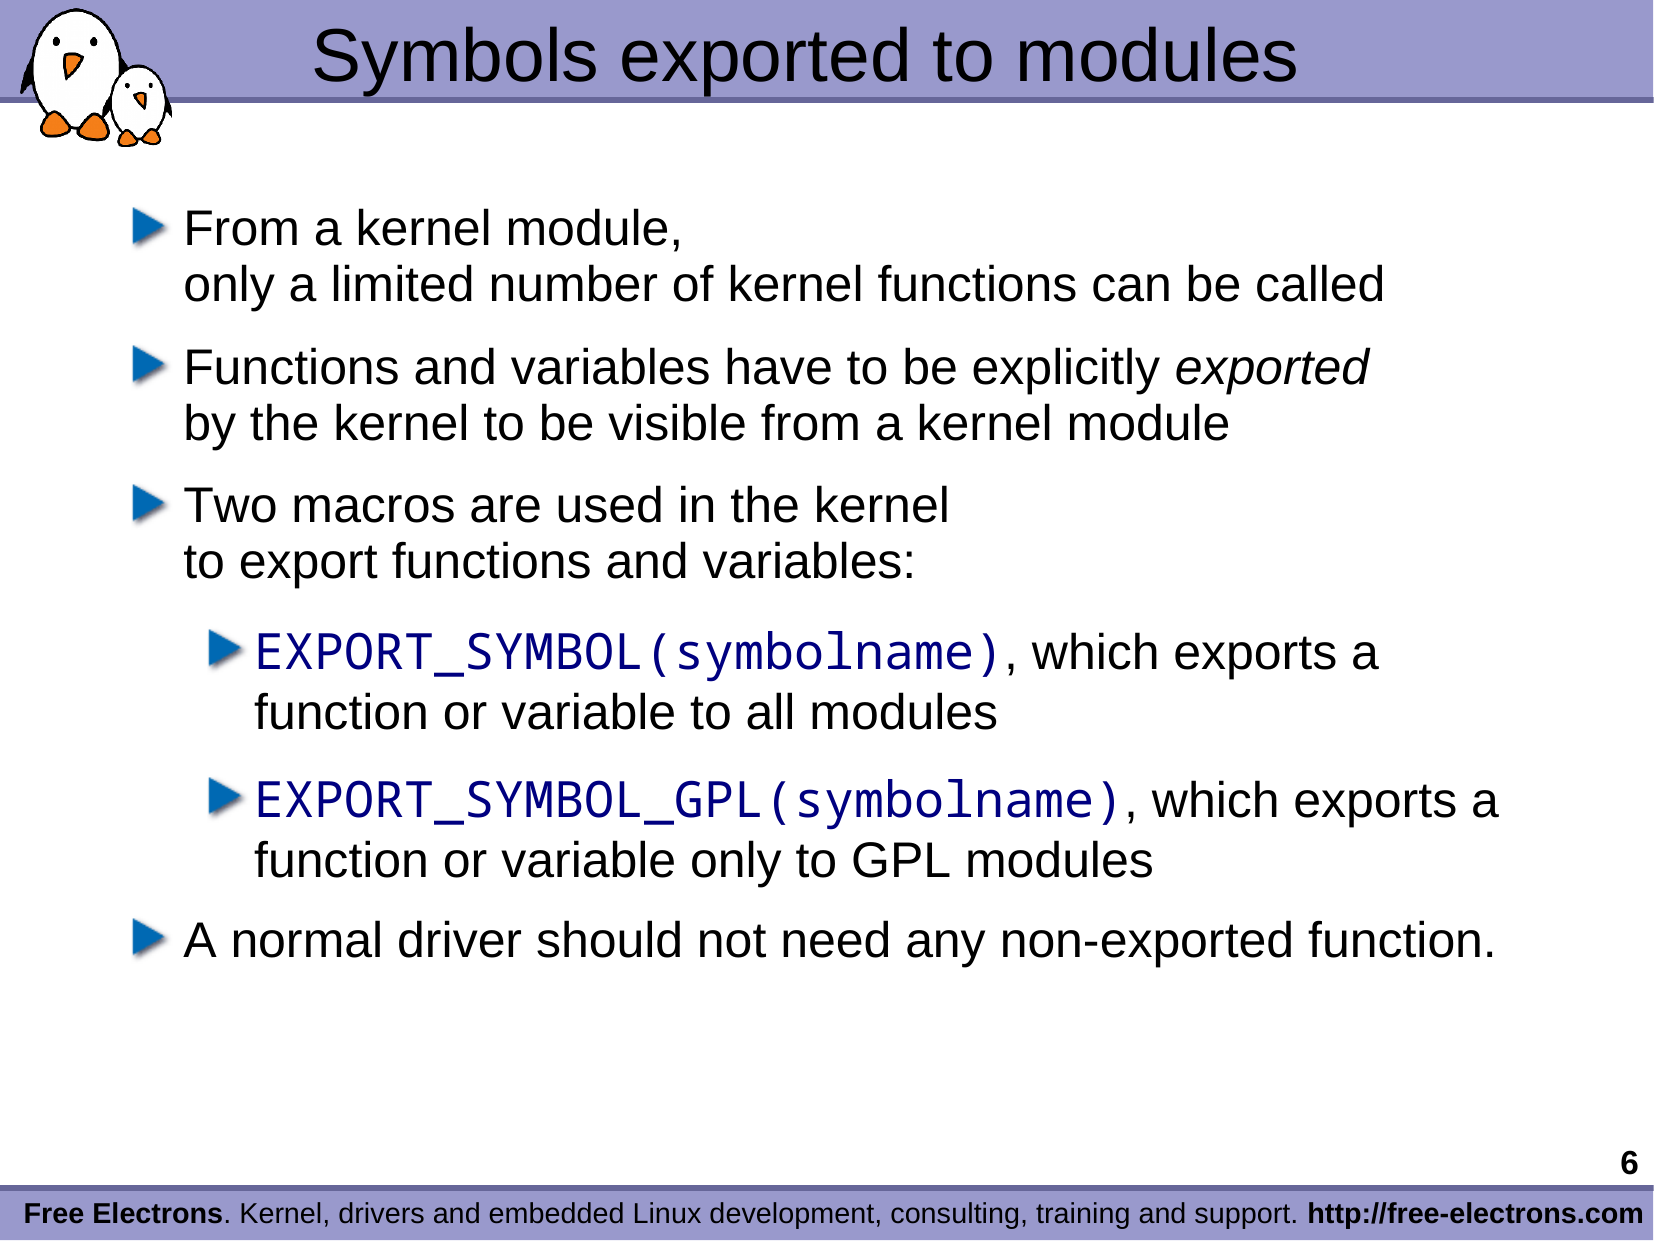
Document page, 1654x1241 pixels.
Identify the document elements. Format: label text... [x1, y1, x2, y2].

list From a kernel module, only a limited number of kernel functions can be called Functions and variables have to be explicitly exported by the kernel to be visible from a kernel module Two macros are used in the kernel to export functions and variables: EXPORT_SYMBOL(symbolname), which exports a function or variable to all modules EXPORT_SYMBOL_GPL(symbolname), which exports a function or variable only to GPL modules A normal driver should not need any non-exported function. [112, 200, 1525, 1051]
title Symbols exported to modules [60, 0, 1551, 111]
picture [20, 8, 172, 147]
